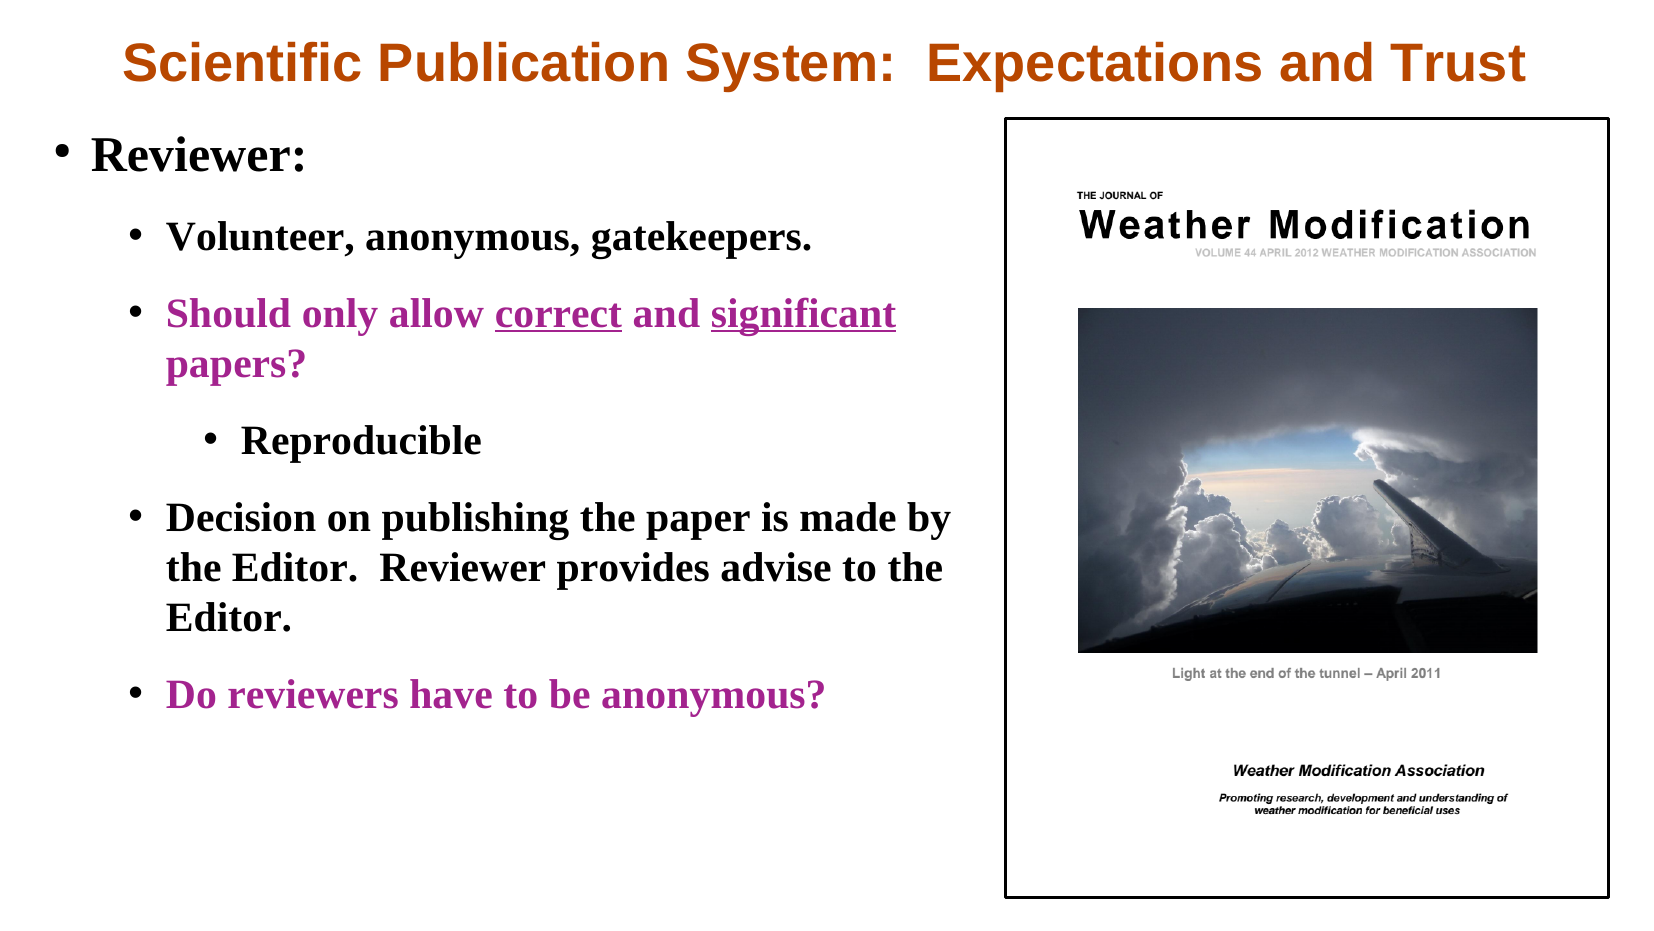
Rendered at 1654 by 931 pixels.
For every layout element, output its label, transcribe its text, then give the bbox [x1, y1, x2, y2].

picture [1006, 119, 1607, 897]
text_box Scientific Publication System: Expectations and Trust [0, 20, 1651, 105]
text_box Reviewer: Volunteer, anonymous, gatekeepers. Should only allow correct and significant papers? Reproducible Decision on publishing the paper is made by the Editor. Reviewer provides advise to the Editor. Do reviewers have to be anonymous? [38, 114, 1013, 725]
